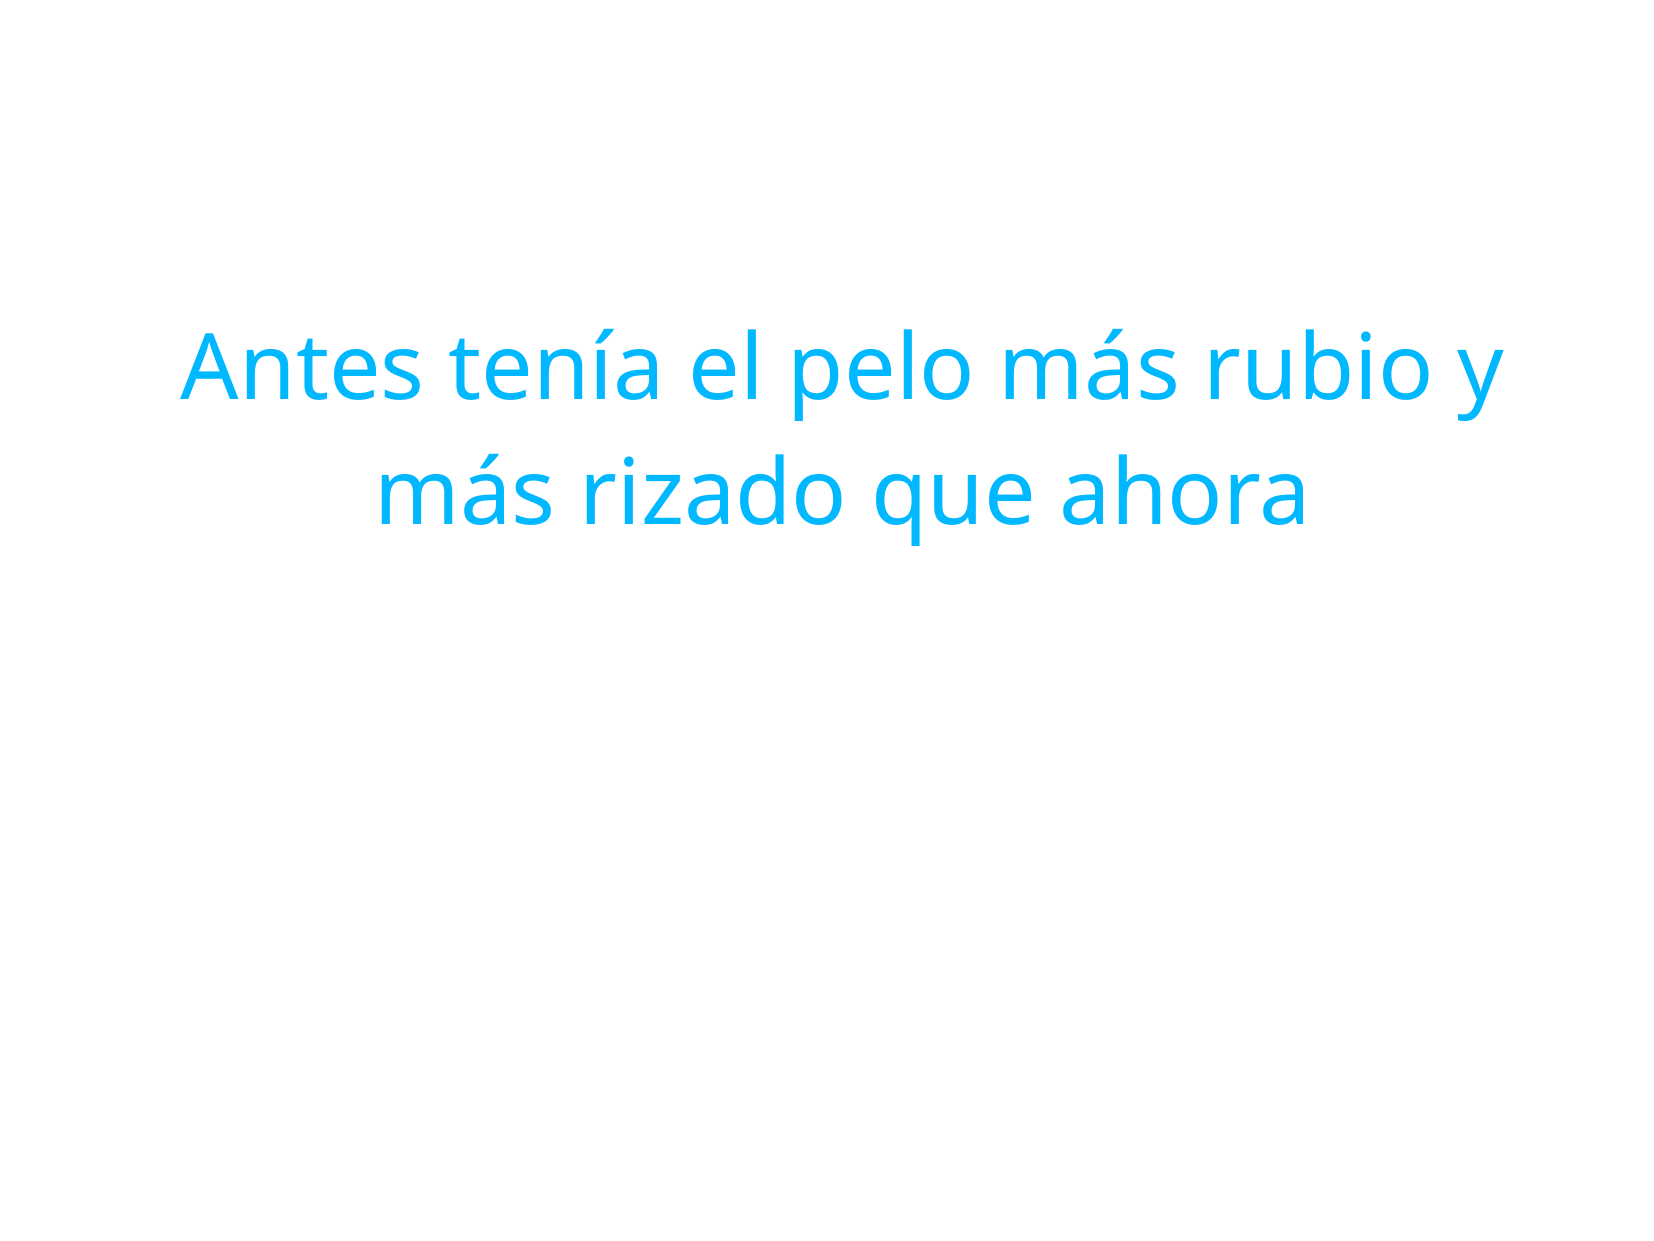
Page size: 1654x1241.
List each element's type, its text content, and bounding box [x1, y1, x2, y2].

list Antes tenía el pelo más rubio y más rizado que ahora [80, 301, 1536, 1158]
